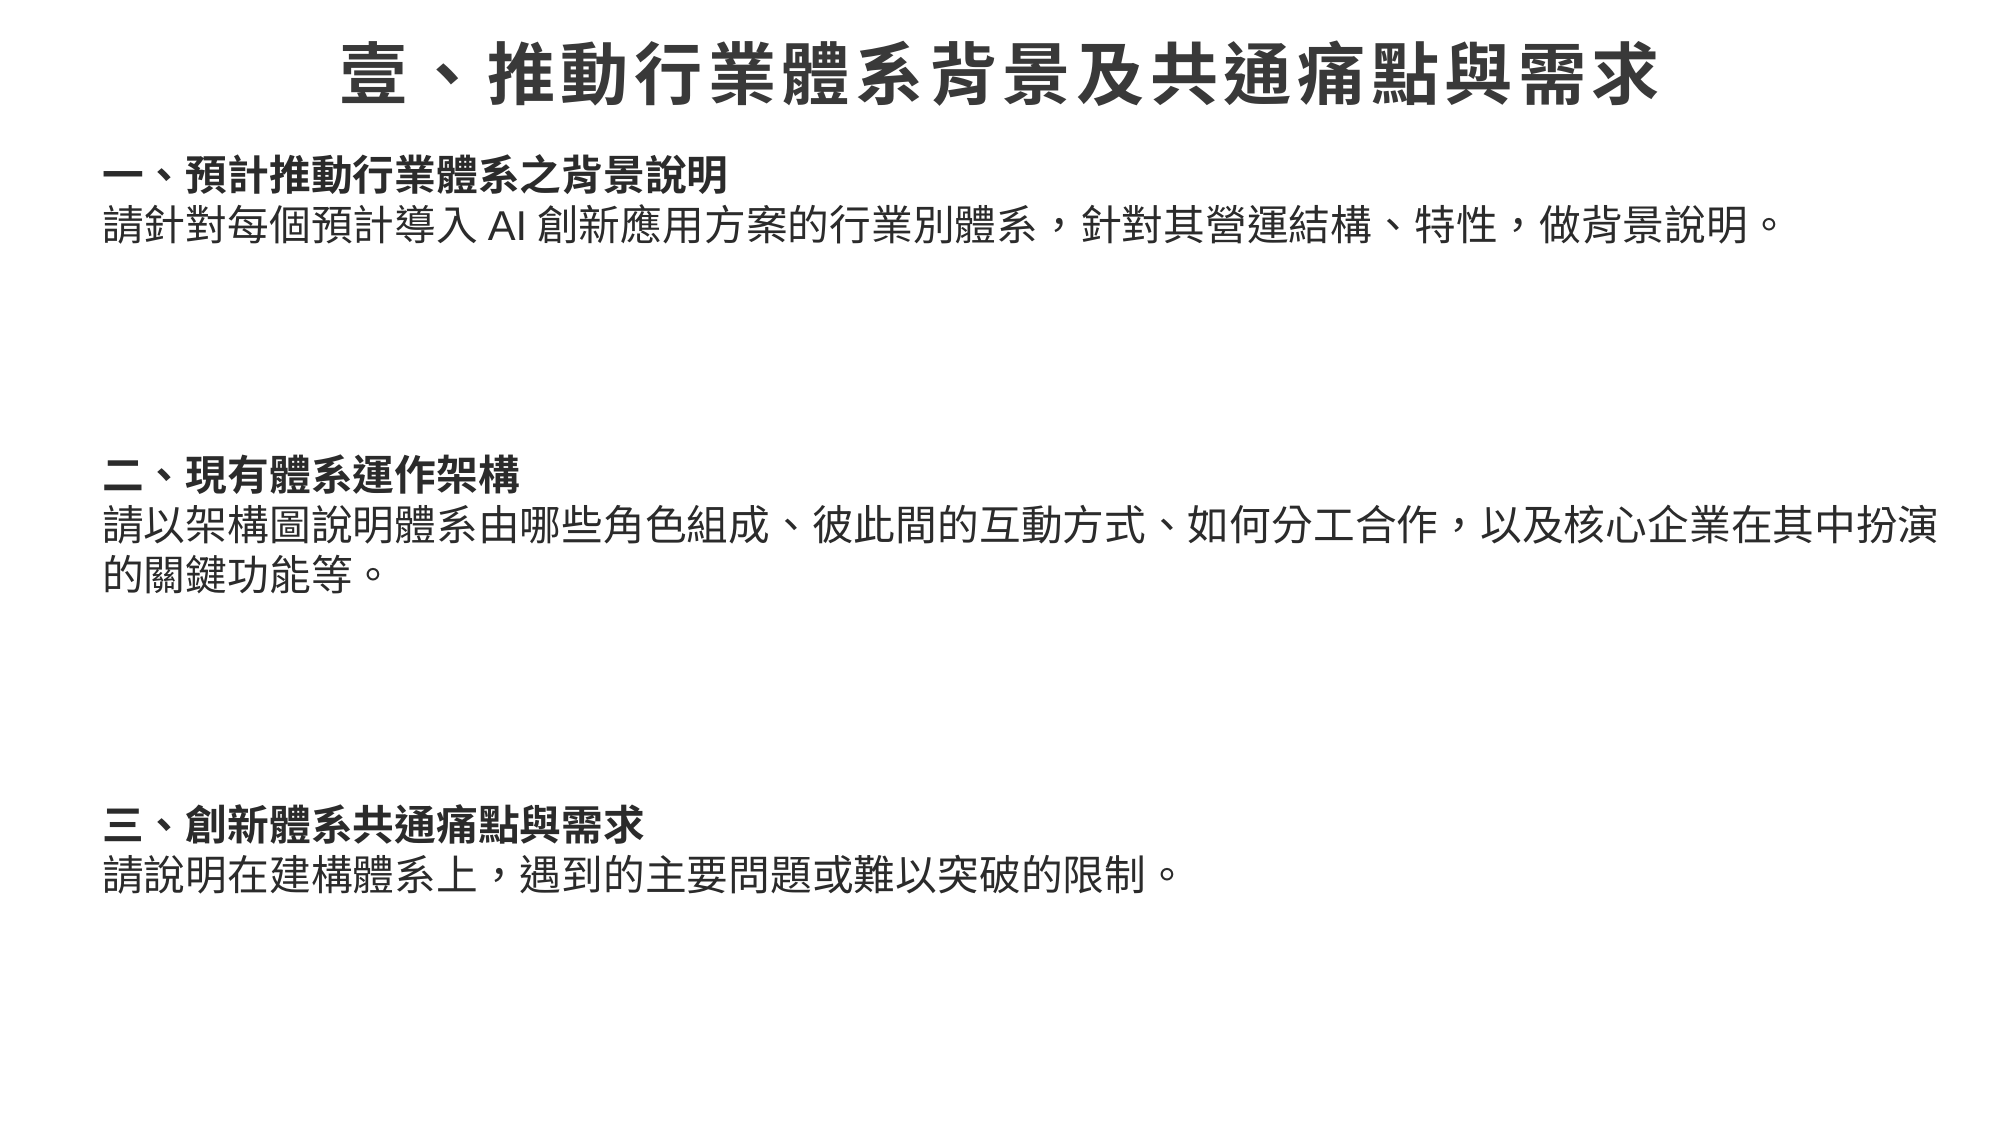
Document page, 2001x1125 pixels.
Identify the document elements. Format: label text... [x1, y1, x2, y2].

title 壹、推動行業體系背景及共通痛點與需求 [127, 9, 1873, 135]
text_box 一、預計推動行業體系之背景說明 請針對每個預計導入AI創新應用方案的行業別體系，針對其營運結構、特性，做背景說明。 二、現有體系運作架構 請以架構圖說明體系由哪些角色組成、彼此間的互動方式、如何分工合作，以及核心企業在其中扮演的關鍵功能等。 三、創新體系共通痛點與需求 請說明在建構體系上，遇到的主要問題或難以突破的限制。 [87, 141, 1959, 1125]
